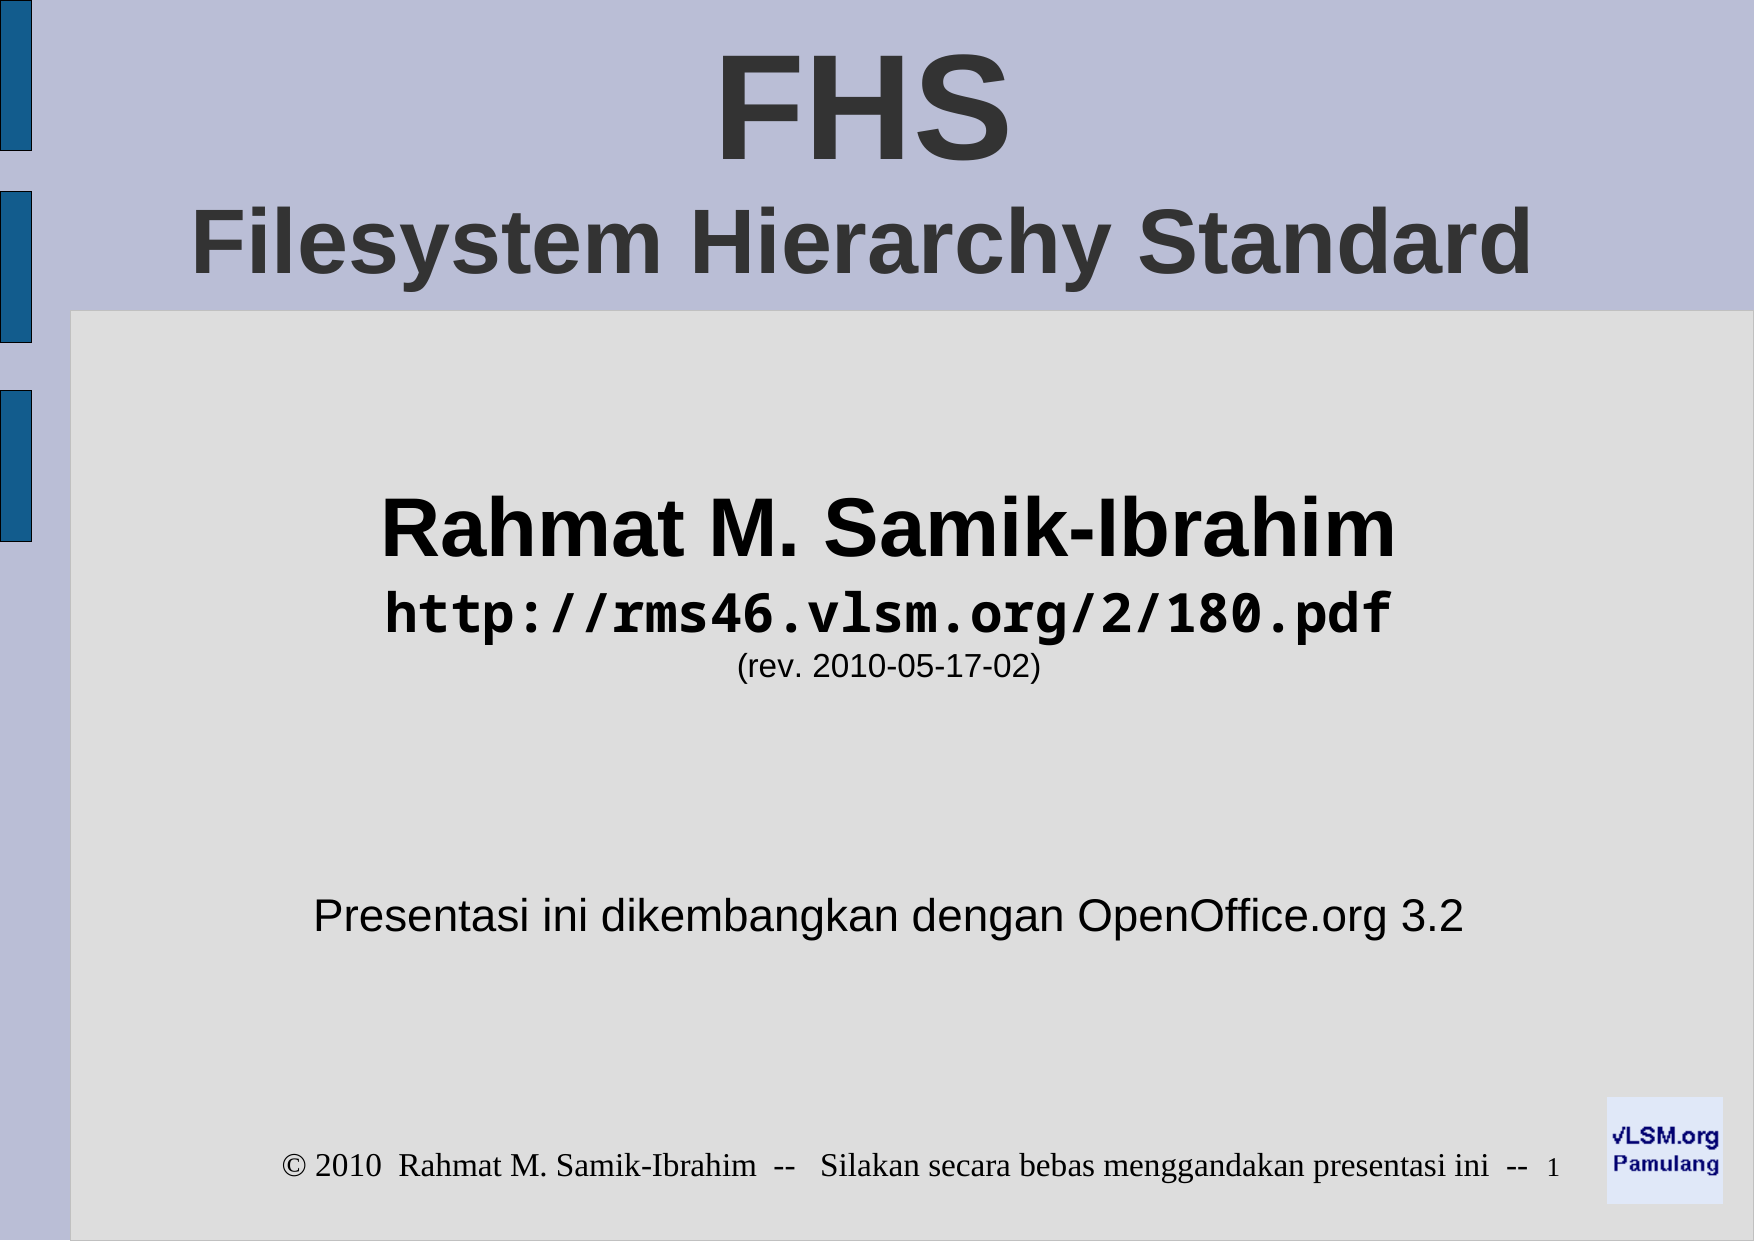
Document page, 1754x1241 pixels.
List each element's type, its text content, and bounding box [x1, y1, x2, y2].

subtitle Rahmat M. Samik-Ibrahim http://rms46.vlsm.org/2/180.pdf (rev. 2010-05-17-02) Presentasi ini dikembangkan dengan OpenOffice.org 3.2 [141, 461, 1602, 961]
picture [1607, 1097, 1723, 1204]
title FHS Filesystem Hierarchy Standard [164, 23, 1563, 294]
